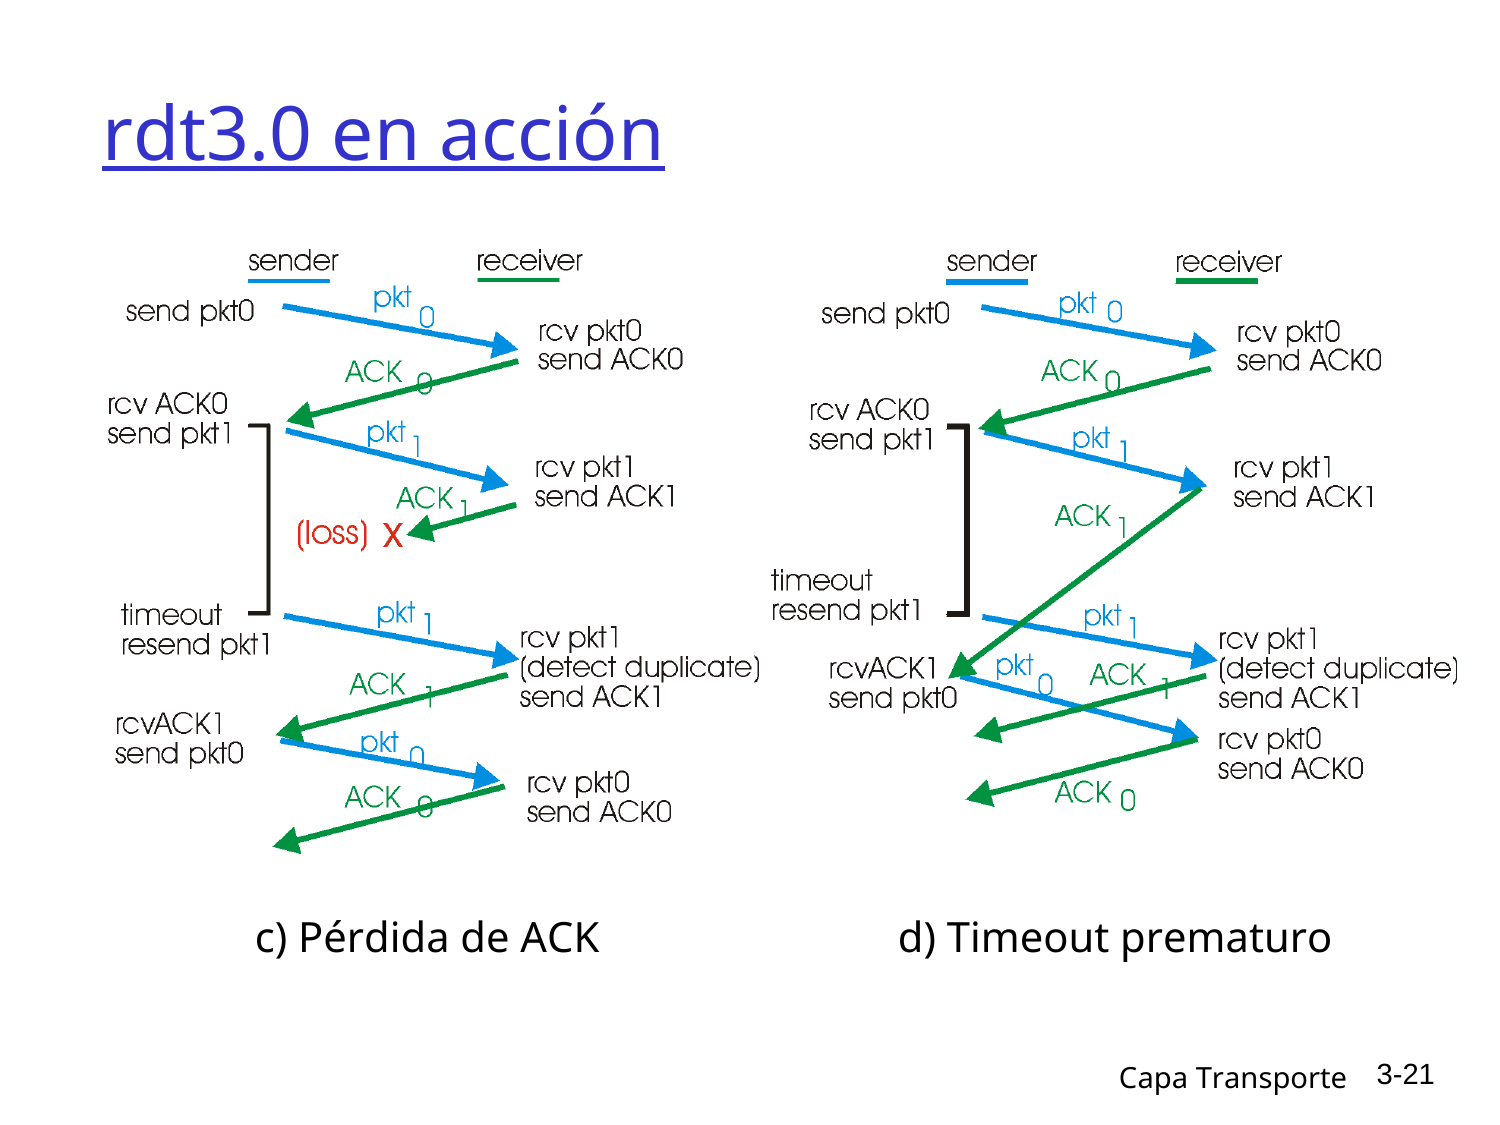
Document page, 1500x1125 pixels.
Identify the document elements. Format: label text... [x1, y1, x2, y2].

title rdt3.0 en acción [87, 37, 1363, 225]
text_box c) Pérdida de ACK [240, 900, 615, 973]
picture [107, 249, 1457, 948]
text_box d) Timeout prematuro [883, 900, 1348, 973]
